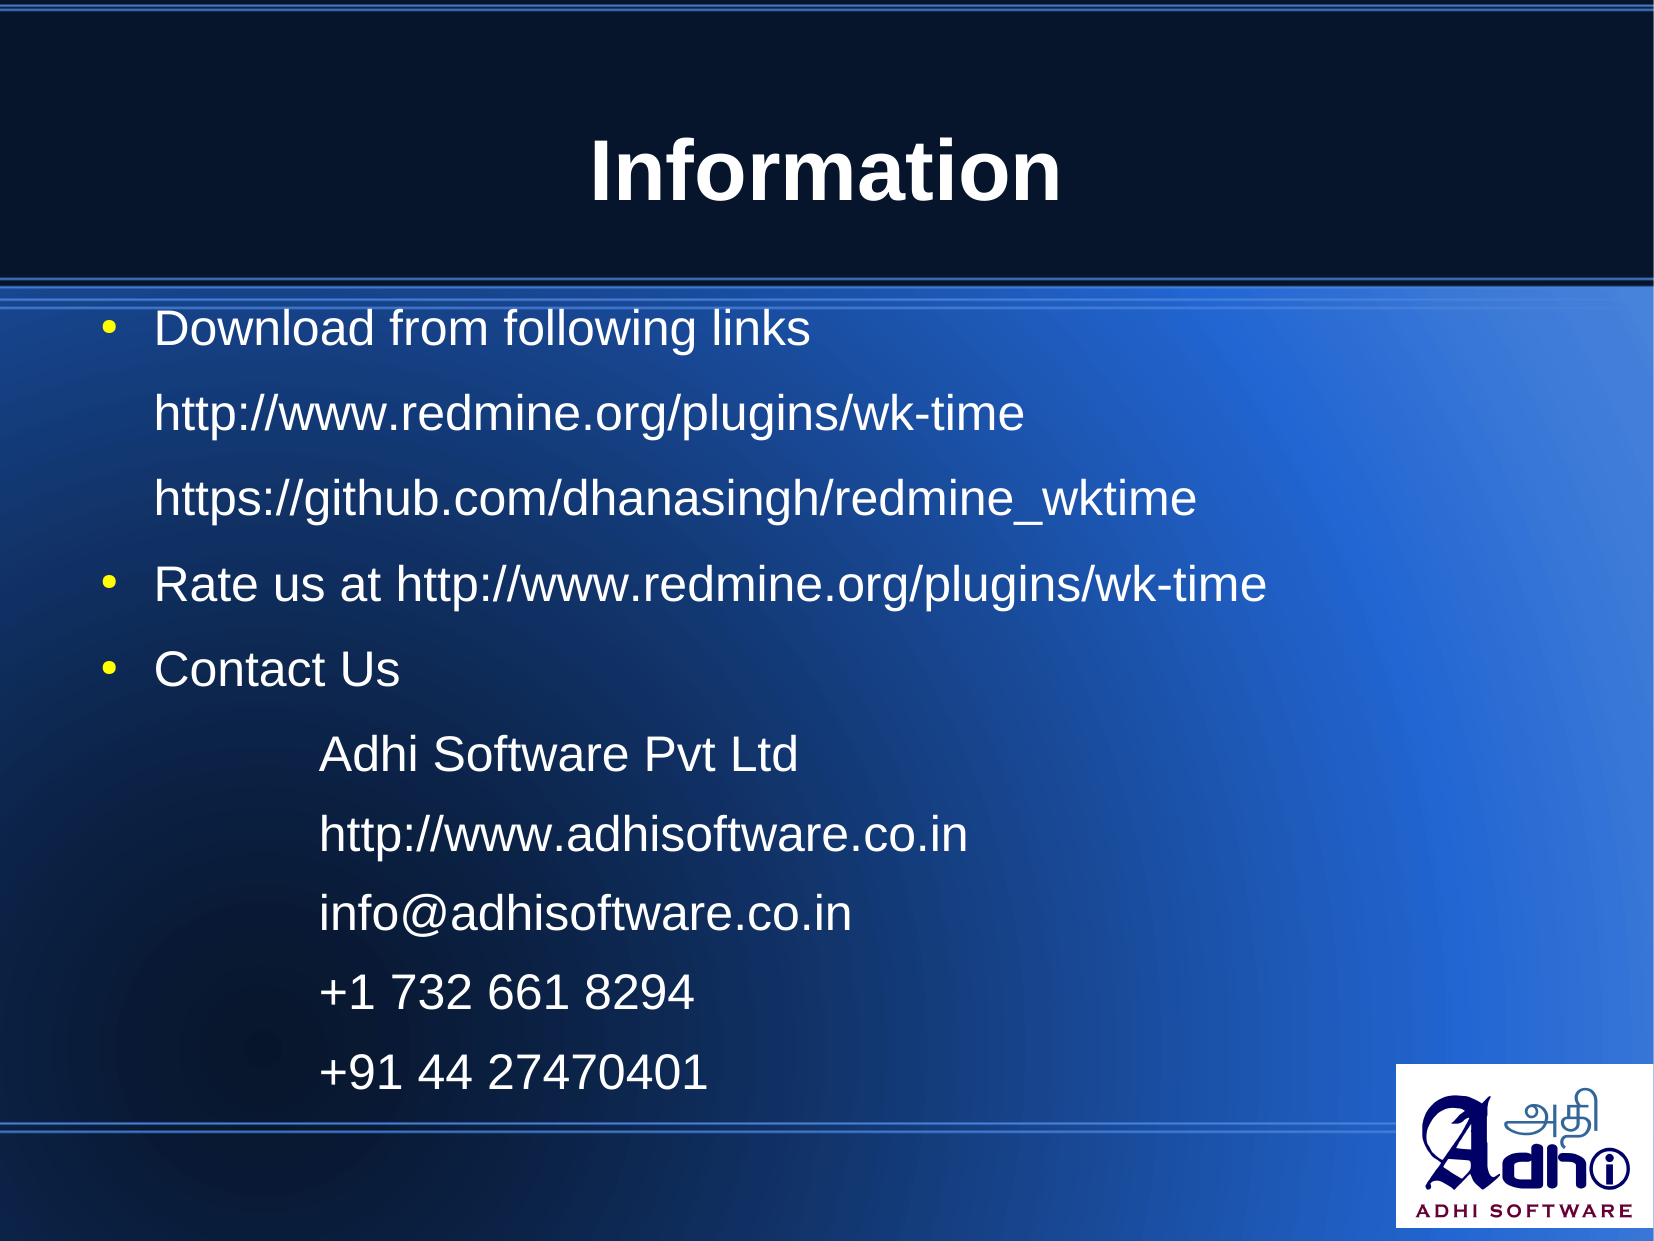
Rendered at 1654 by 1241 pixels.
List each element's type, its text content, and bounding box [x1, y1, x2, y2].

picture [0, 0, 1654, 1241]
title Information [82, 67, 1571, 275]
list Download from following links http://www.redmine.org/plugins/wk-time https://github.com/dhanasingh/redmine_wktime Rate us at http://www.redmine.org/plugins/wk-time Contact Us Adhi Software Pvt Ltd http://www.adhisoftware.co.in info@adhisoftware.co.in +1 732 661 8294 +91 44 27470401 [82, 300, 1571, 1224]
